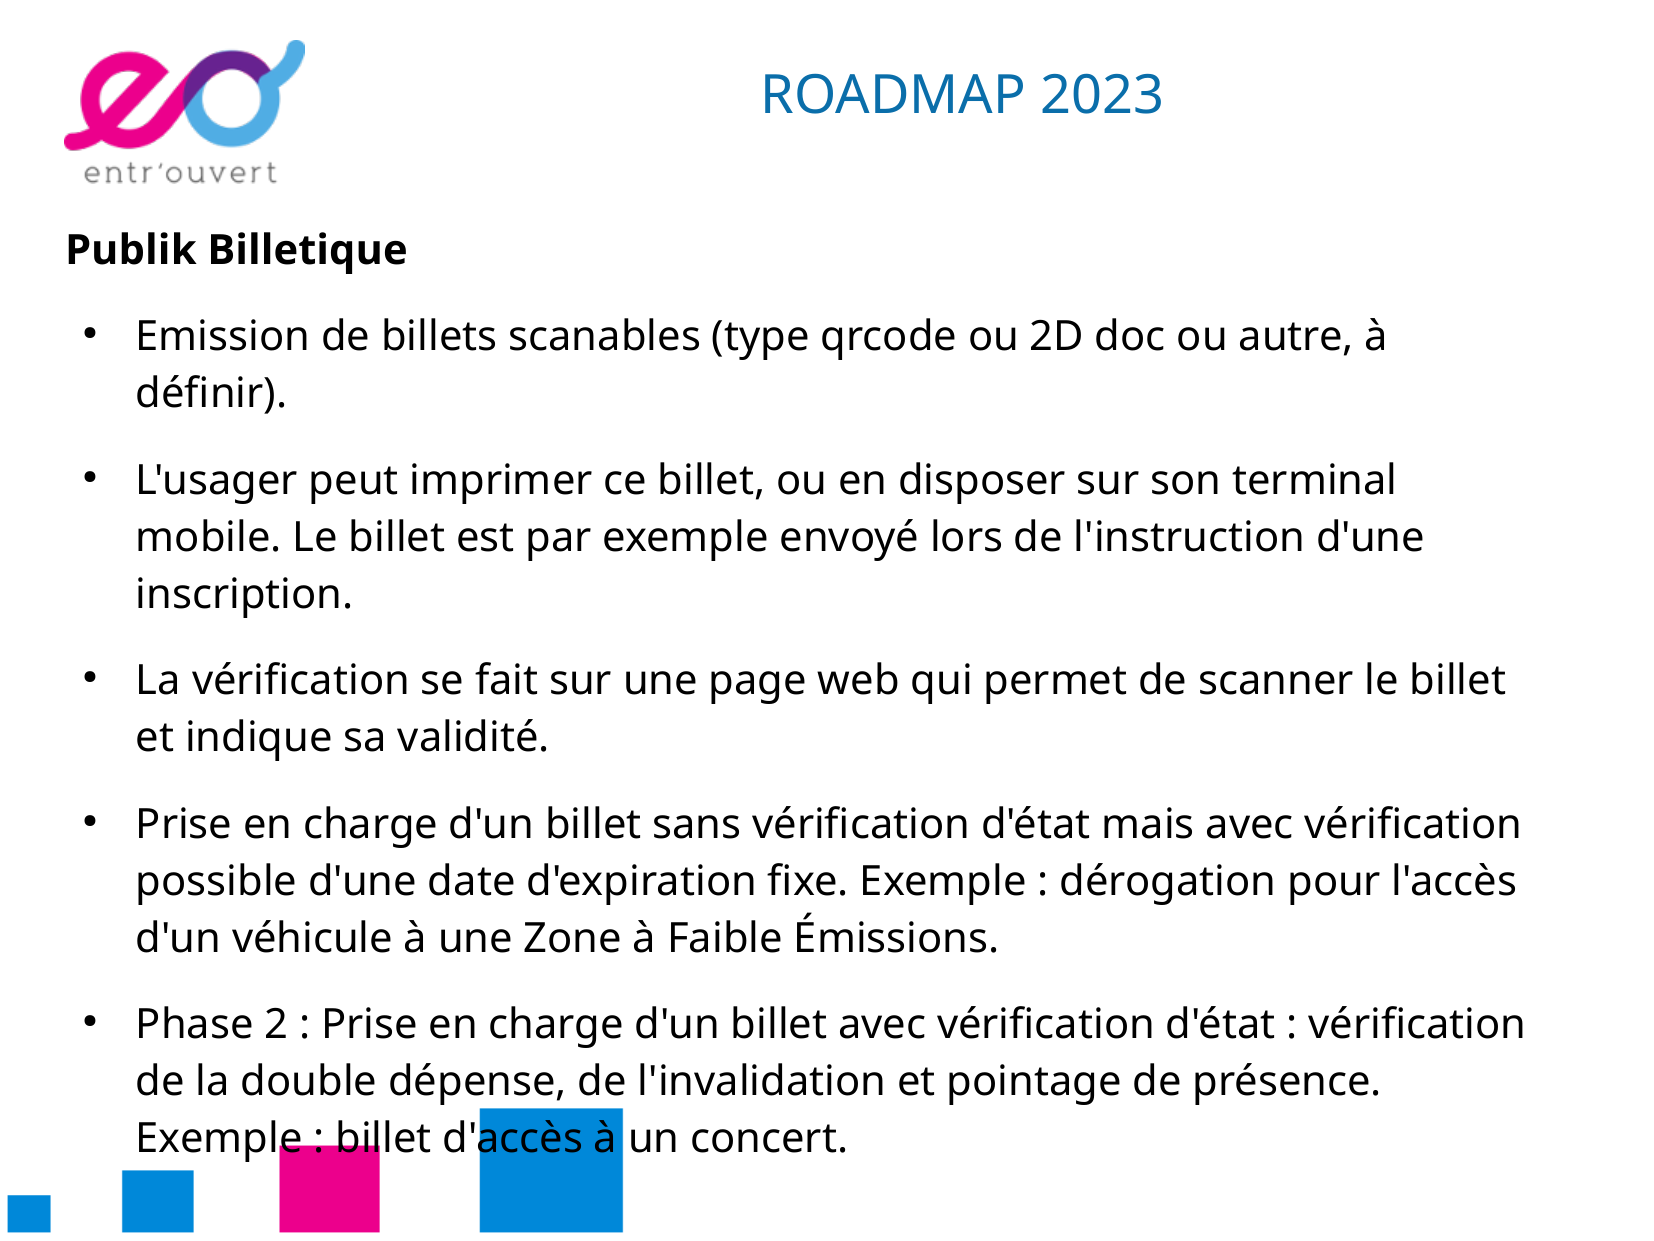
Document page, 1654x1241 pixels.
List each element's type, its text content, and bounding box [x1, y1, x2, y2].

list Publik Billetique Emission de billets scanables (type qrcode ou 2D doc ou autre, à définir). L'usager peut imprimer ce billet, ou en disposer sur son terminal mobile. Le billet est par exemple envoyé lors de l'instruction d'une inscription. La vérification se fait sur une page web qui permet de scanner le billet et indique sa validité. Prise en charge d'un billet sans vérification d'état mais avec vérification possible d'une date d'expiration fixe. Exemple : dérogation pour l'accès d'un véhicule à une Zone à Faible Émissions. Phase 2 : Prise en charge d'un billet avec vérification d'état : vérification de la double dépense, de l'invalidation et pointage de présence. Exemple : billet d'accès à un concert. [65, 219, 1548, 325]
title roadmap 2023 [354, 55, 1571, 263]
picture [64, 40, 305, 184]
picture [5, 1106, 626, 1235]
